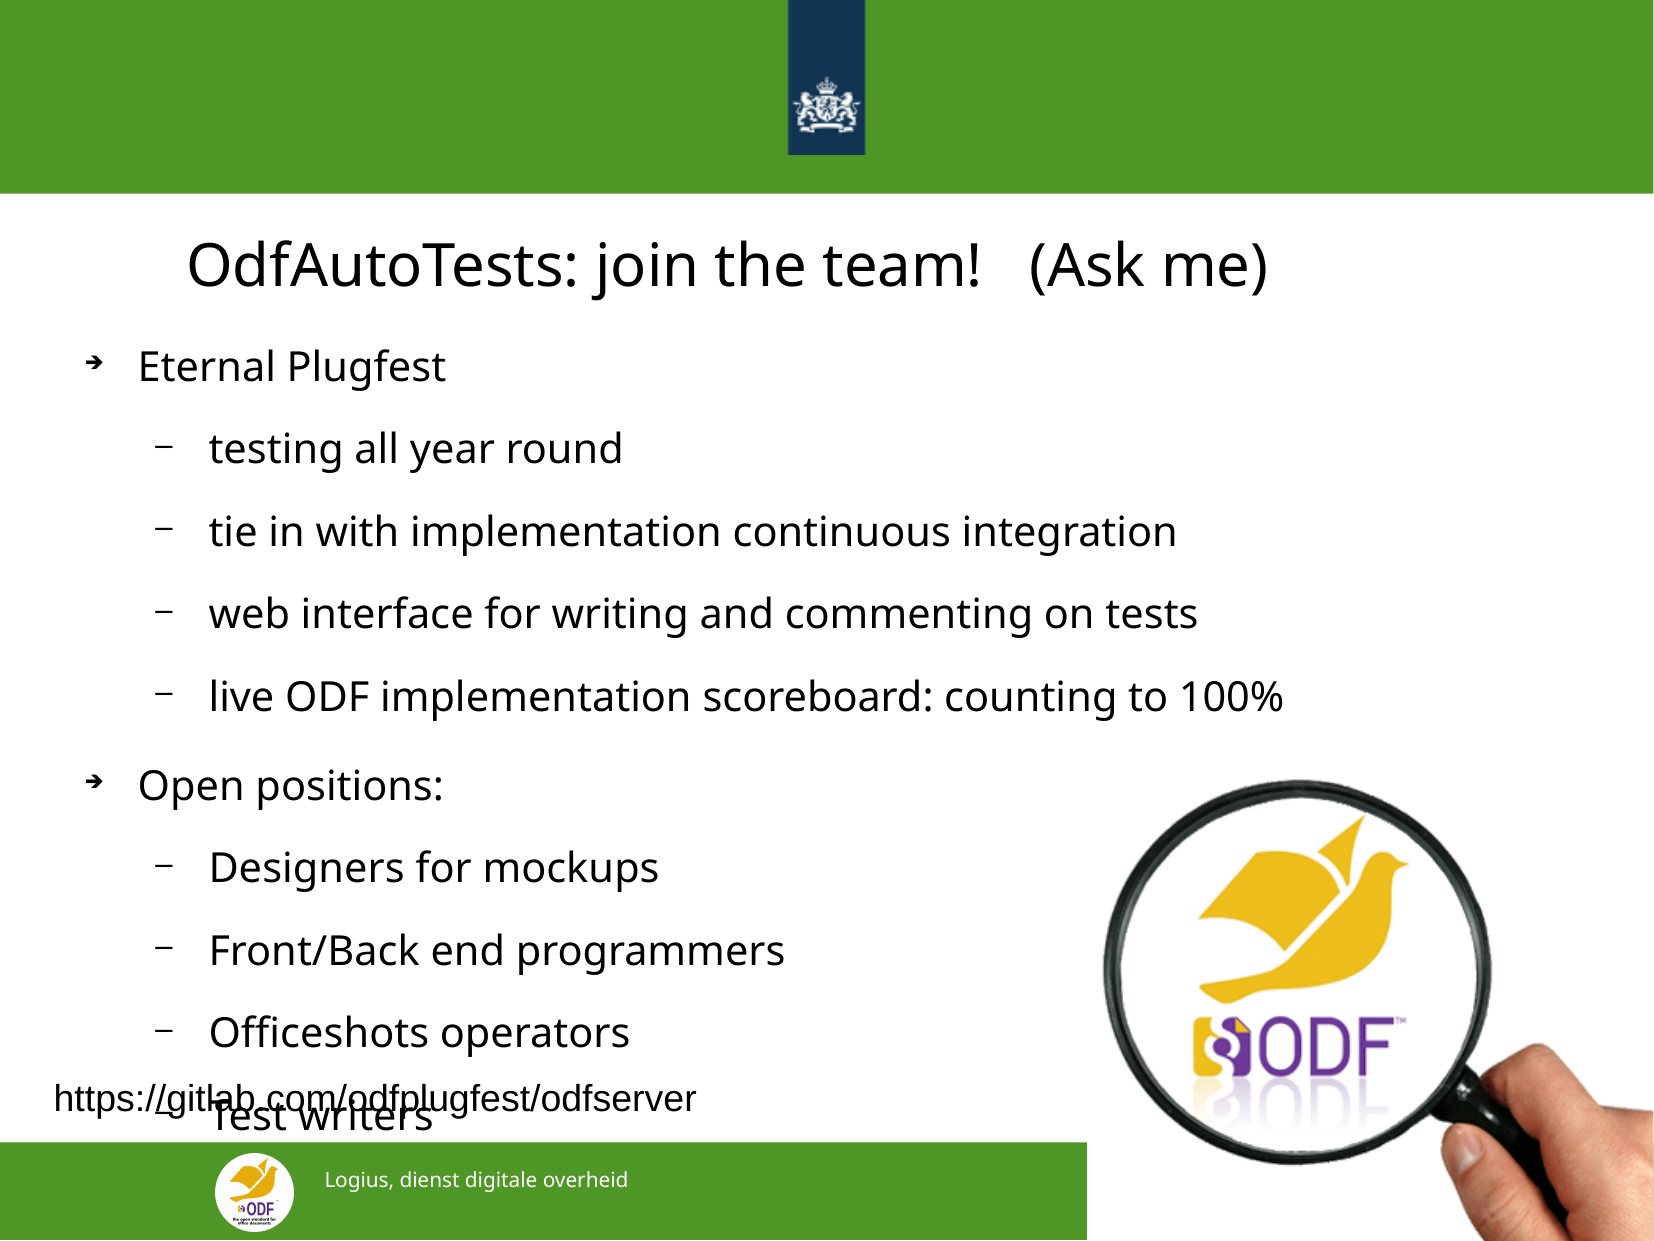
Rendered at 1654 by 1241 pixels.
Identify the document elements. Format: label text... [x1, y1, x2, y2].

picture [0, 0, 1654, 155]
picture [215, 1153, 294, 1232]
text_box https://gitlab.com/odfplugfest/odfserver [39, 1070, 827, 1133]
list Eternal Plugfest testing all year round tie in with implementation continuous integration web interface for writing and commenting on tests live ODF implementation scoreboard: counting to 100% Open positions: Designers for mockups Front/Back end programmers Officeshots operators Test writers [66, 337, 1488, 1110]
title OdfAutoTests: join the team! (Ask me) [186, 211, 1366, 315]
picture [1087, 755, 1654, 1241]
